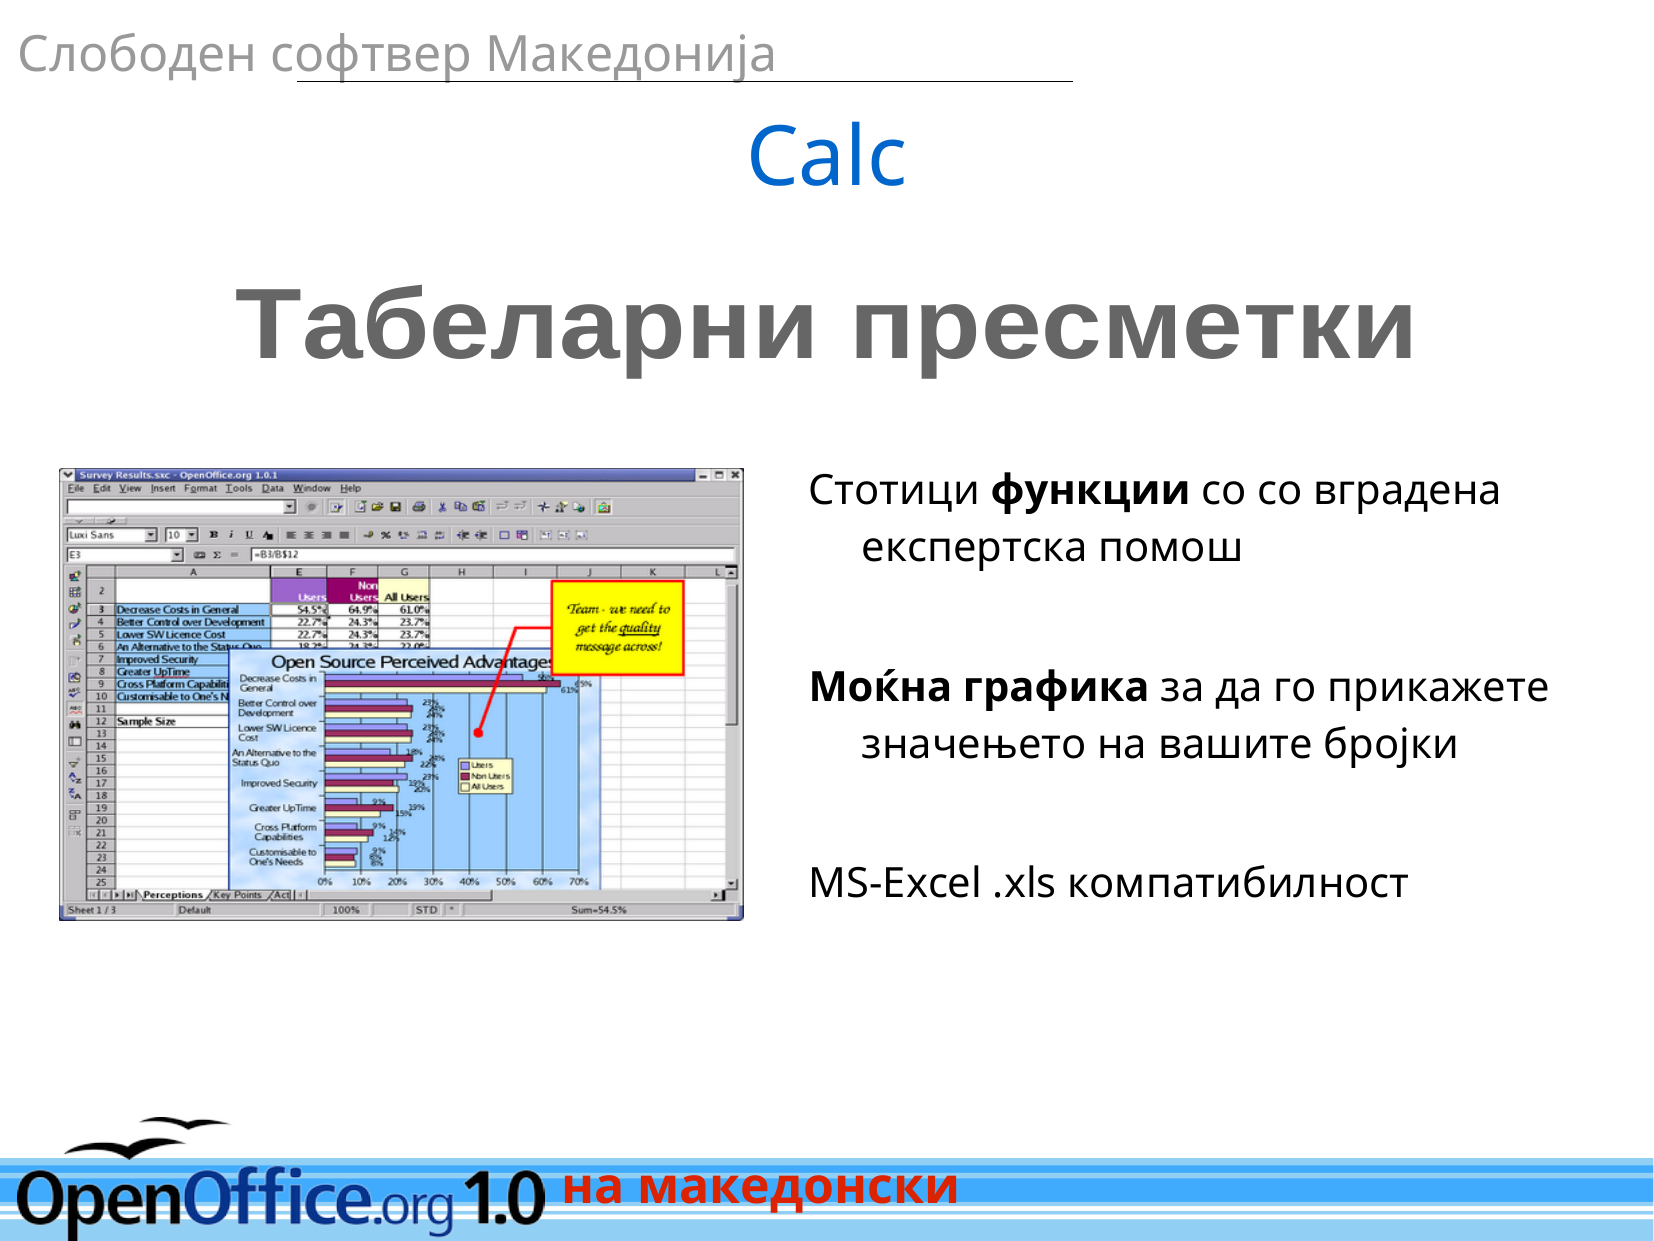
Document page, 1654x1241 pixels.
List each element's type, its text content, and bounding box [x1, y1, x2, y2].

text_box Табеларни пресметки [235, 267, 1418, 434]
title Calc [120, 49, 1533, 257]
picture [0, 1117, 1654, 1241]
picture [59, 468, 744, 921]
list Стотици функции со со вградена експертска помош Моќна графика за да го прикажете значењето на вашите бројки MS-Excel .xls компатибилност [790, 459, 1573, 927]
